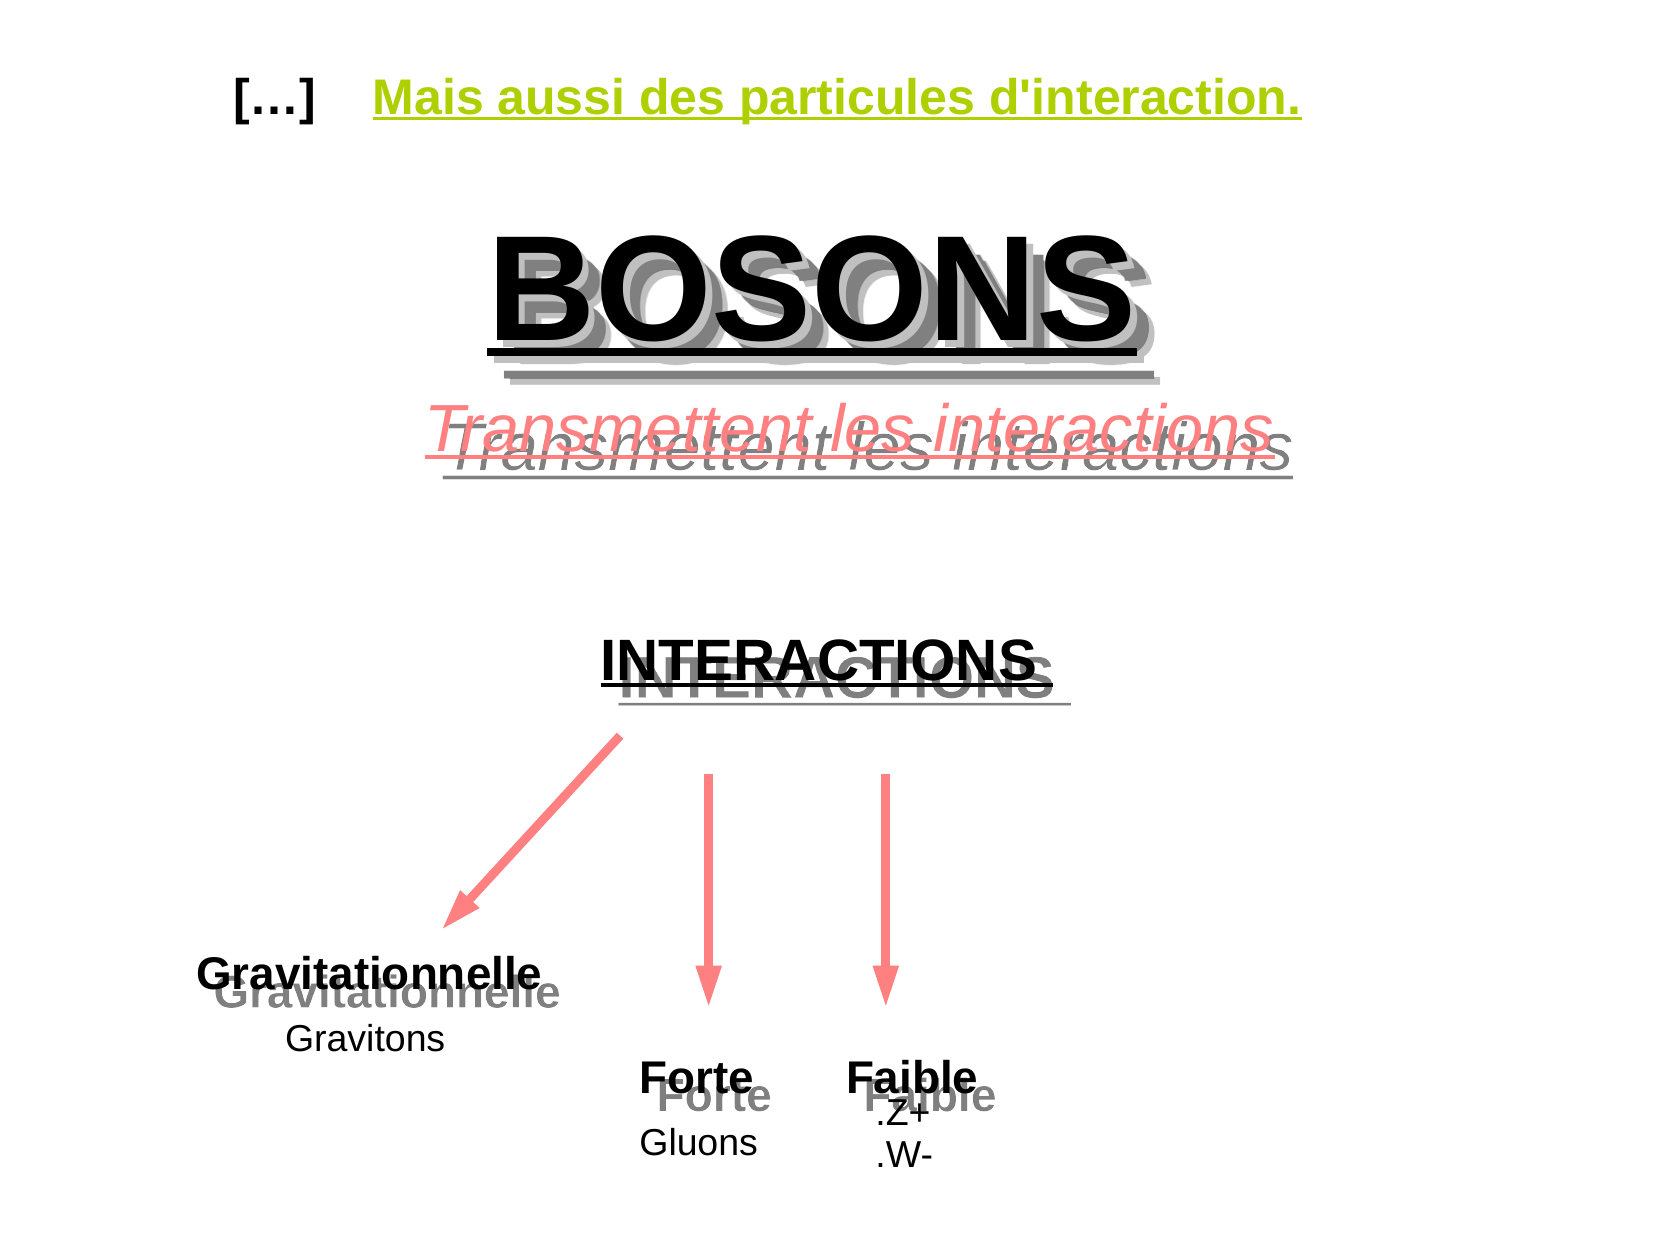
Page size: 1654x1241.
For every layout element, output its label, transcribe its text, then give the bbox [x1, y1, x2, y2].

text_box […] Mais aussi des particules d'interaction. [0, 29, 1536, 111]
text_box Transmettent les interactions [354, 383, 1388, 489]
text_box Forte [620, 1040, 798, 1109]
text_box INTERACTIONS [531, 620, 1123, 736]
text_box Gravitons [265, 1005, 562, 1117]
text_box Gluons [620, 1109, 798, 1221]
text_box Gravitationnelle [177, 936, 591, 1026]
text_box BOSONS [118, 111, 1506, 409]
text_box Faible [826, 1040, 1004, 1129]
text_box .Z+ .W- [856, 1079, 1004, 1241]
